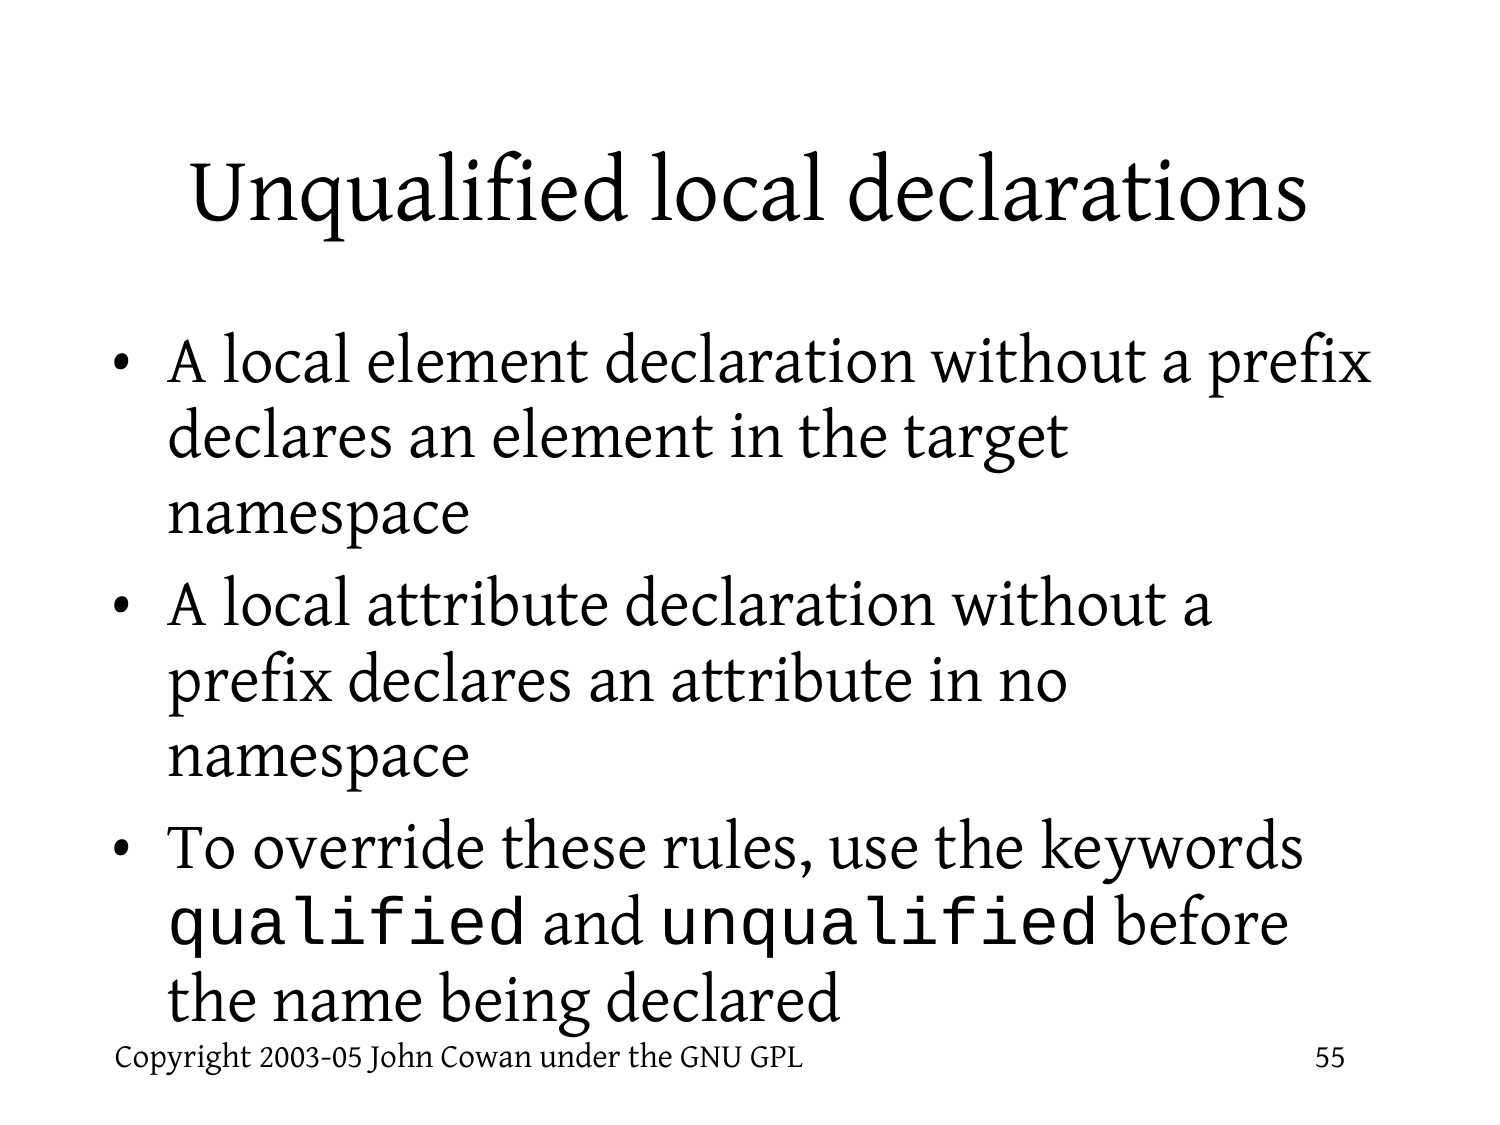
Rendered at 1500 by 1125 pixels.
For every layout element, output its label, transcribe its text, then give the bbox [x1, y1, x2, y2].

list A local element declaration without a prefix declares an element in the target namespace A local attribute declaration without a prefix declares an attribute in no namespace To override these rules, use the keywords qualified and unqualified before the name being declared [112, 324, 1387, 1116]
title Unqualified local declarations [112, 62, 1387, 324]
